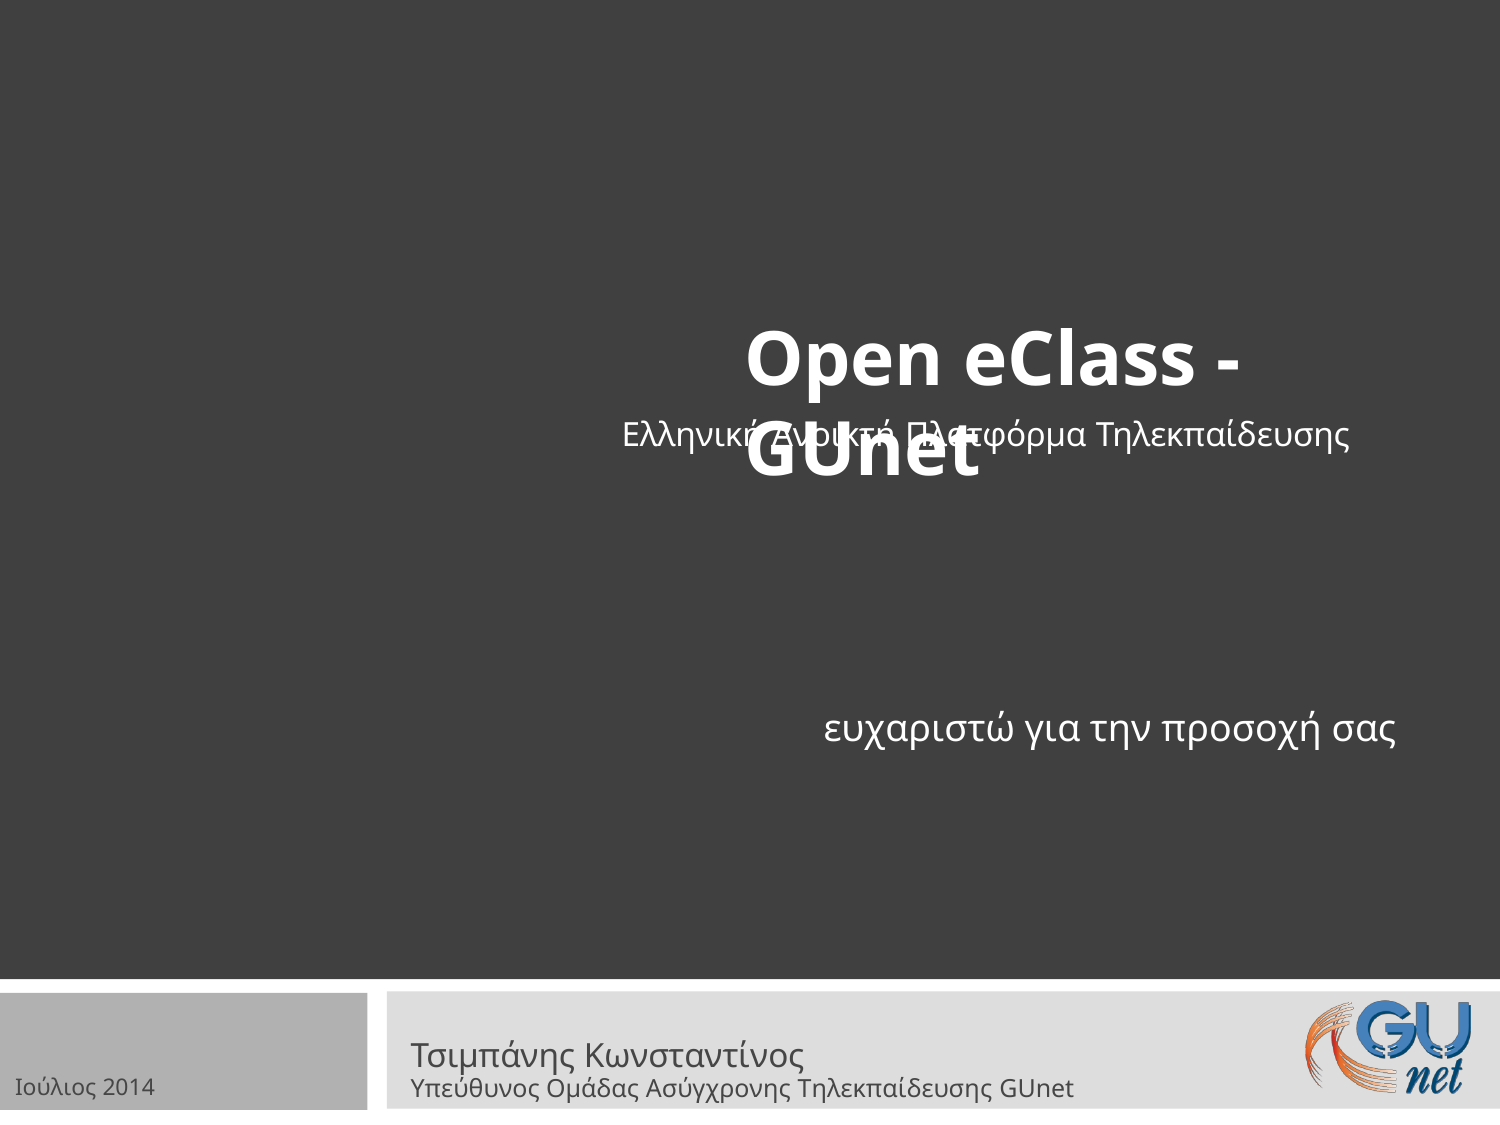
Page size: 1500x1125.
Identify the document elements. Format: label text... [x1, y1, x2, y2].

text_box [0, 0, 1500, 1125]
text_box Ελληνική Ανοικτή Πλατφόρμα Τηλεκπαίδευσης [619, 413, 1399, 448]
text_box ευχαριστώ για την προσοχή σας [821, 704, 1423, 746]
text_box Υπεύθυνος Ομάδας Ασύγχρονης Τηλεκπαίδευσης GUnet [408, 1072, 1109, 1103]
text_box Open eClass - GUnet [742, 310, 1399, 386]
text_box Τσιμπάνης Κωνσταντίνος [408, 1034, 827, 1072]
text_box Ιούλιος 2014 [12, 1072, 167, 1100]
